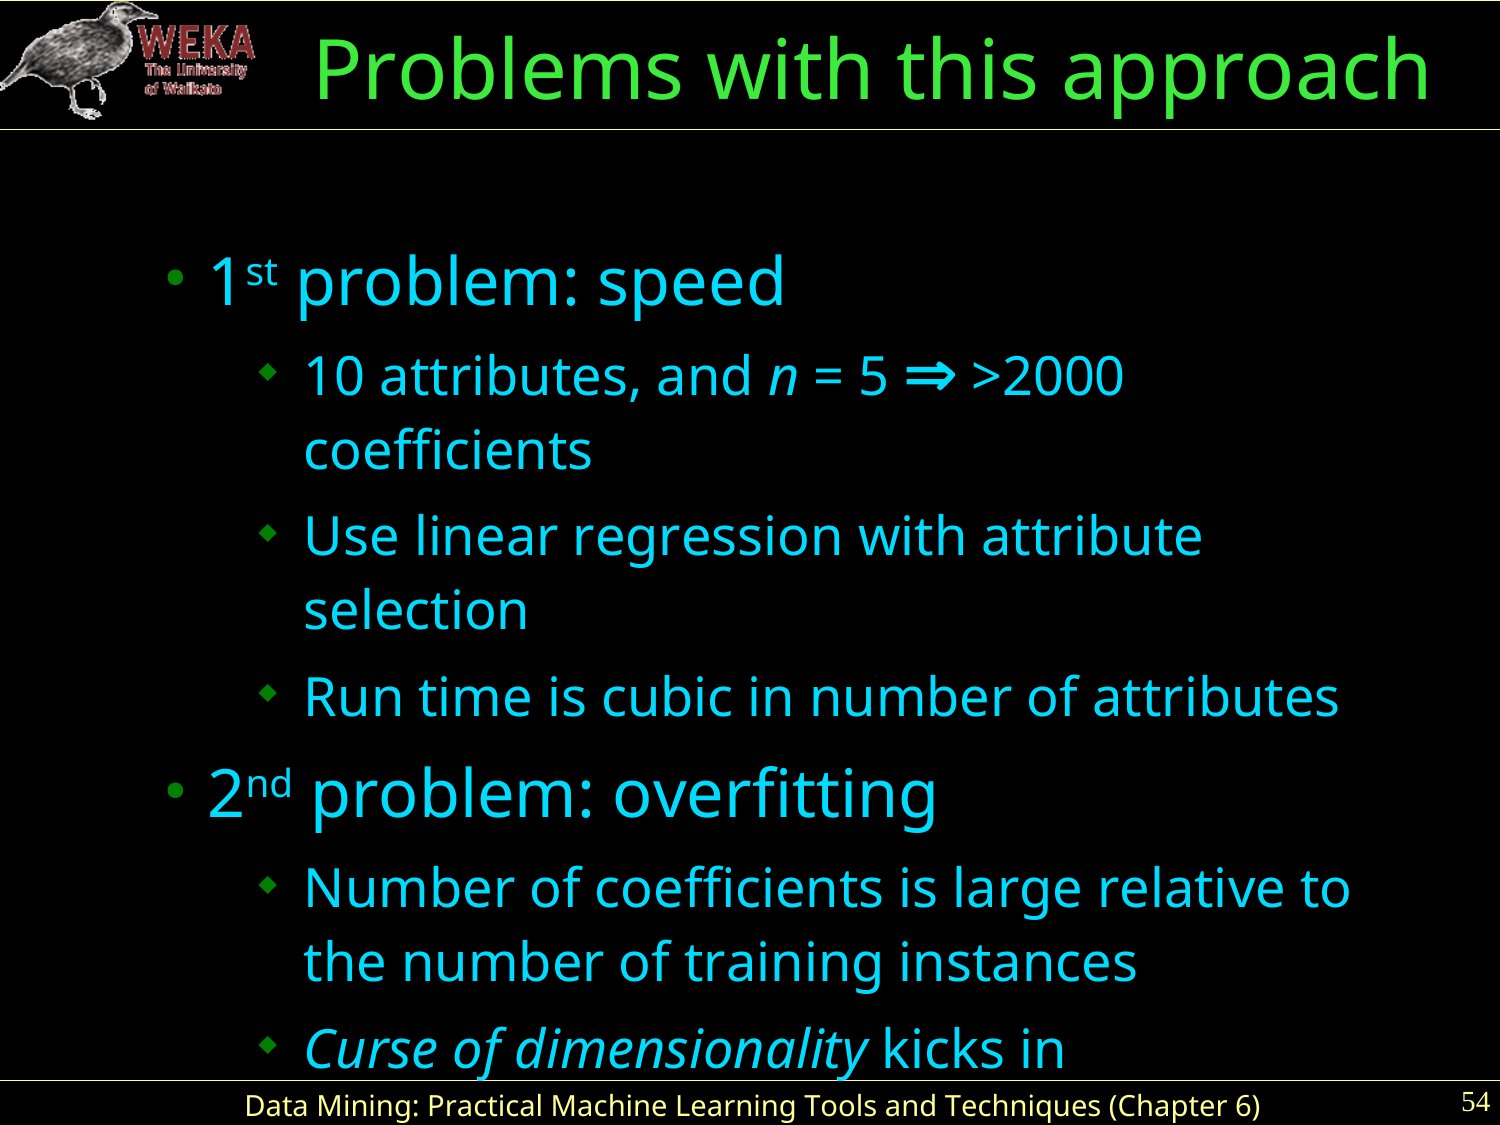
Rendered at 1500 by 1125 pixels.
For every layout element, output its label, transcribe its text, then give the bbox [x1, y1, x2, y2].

title Problems with this approach [297, 0, 1500, 148]
list 1st problem: speed 10 attributes, and n = 5  >2000 coefficients Use linear regression with attribute selection Run time is cubic in number of attributes 2nd problem: overfitting Number of coefficients is large relative to the number of training instances Curse of dimensionality kicks in [149, 226, 1388, 902]
picture [0, 1, 266, 129]
